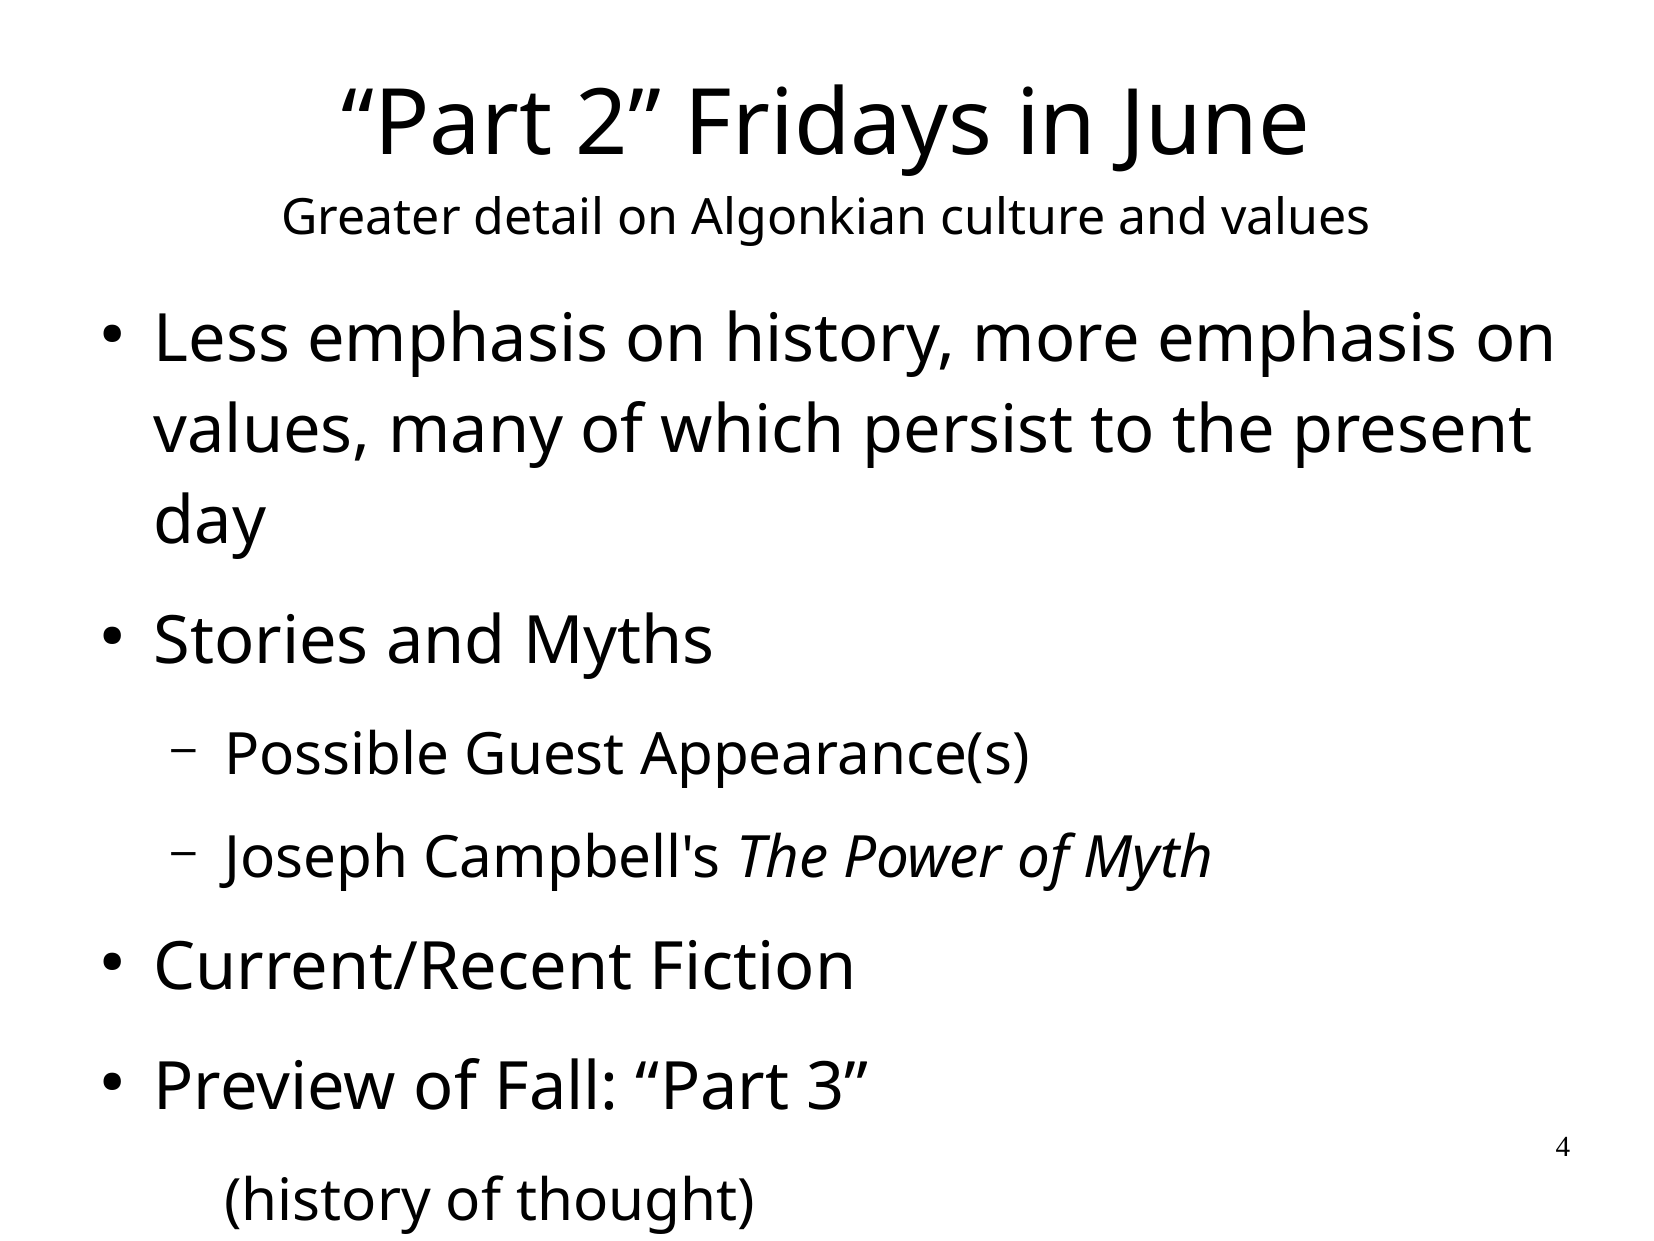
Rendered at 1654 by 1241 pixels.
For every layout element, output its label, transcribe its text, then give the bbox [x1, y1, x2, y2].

title “Part 2” Fridays in June Greater detail on Algonkian culture and values [82, 49, 1571, 257]
list Less emphasis on history, more emphasis on values, many of which persist to the present day Stories and Myths Possible Guest Appearance(s) Joseph Campbell's The Power of Myth Current/Recent Fiction Preview of Fall: “Part 3” (history of thought) [82, 290, 1571, 1153]
